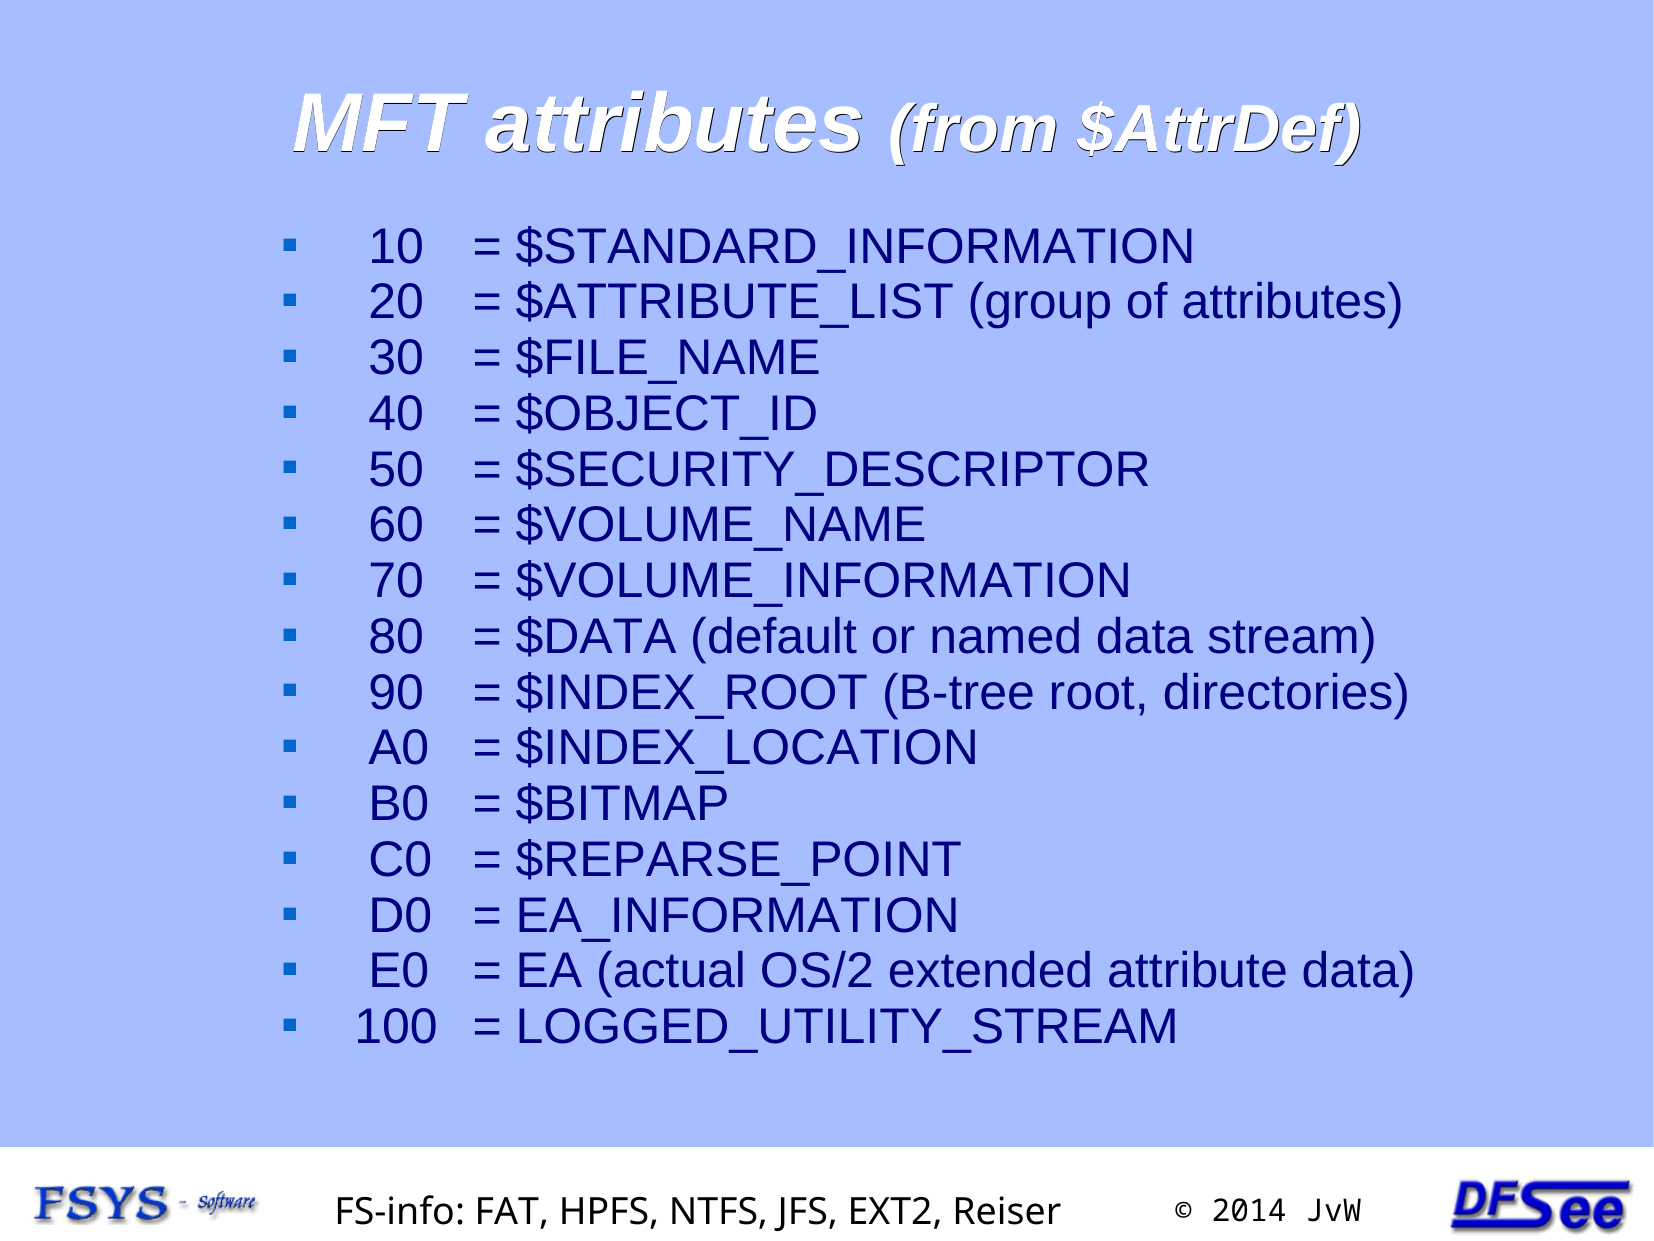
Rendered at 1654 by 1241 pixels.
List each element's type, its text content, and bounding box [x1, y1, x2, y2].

list 10 = $STANDARD_INFORMATION 20 = $ATTRIBUTE_LIST (group of attributes) 30 = $FILE_NAME 40 = $OBJECT_ID 50 = $SECURITY_DESCRIPTOR 60 = $VOLUME_NAME 70 = $VOLUME_INFORMATION 80 = $DATA (default or named data stream) 90 = $INDEX_ROOT (B-tree root, directories) A0 = $INDEX_LOCATION B0 = $BITMAP C0 = $REPARSE_POINT D0 = EA_INFORMATION E0 = EA (actual OS/2 extended attribute data) 100 = LOGGED_UTILITY_STREAM [177, 217, 1568, 1152]
picture [1446, 1177, 1635, 1241]
picture [29, 1181, 265, 1225]
title MFT attributes (from $AttrDef) [121, 19, 1534, 227]
